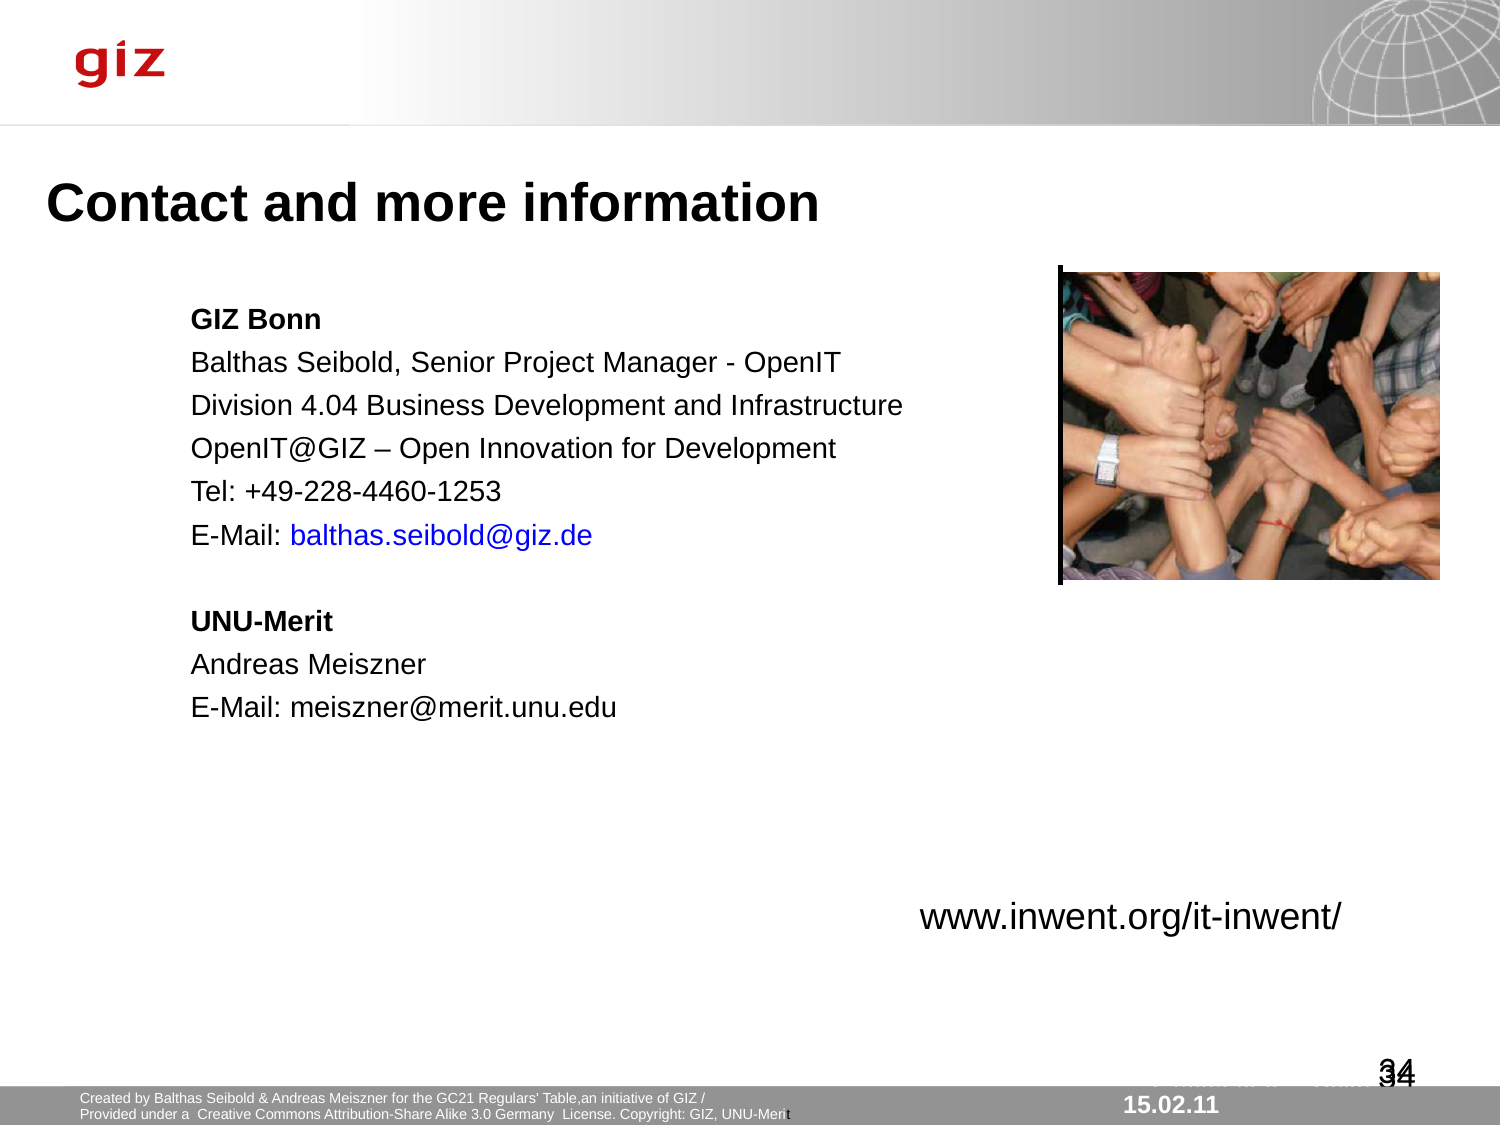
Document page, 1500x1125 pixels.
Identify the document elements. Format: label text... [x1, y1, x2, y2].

text_box GIZ Bonn Balthas Seibold, Senior Project Manager - OpenIT Division 4.04 Business Development and Infrastructure OpenIT@GIZ – Open Innovation for Development Tel: +49-228-4460-1253 E-Mail: balthas.seibold@giz.de UNU-Merit Andreas Meiszner E-Mail: meiszner@merit.unu.edu [174, 295, 1329, 1030]
text_box Contact and more information [31, 164, 1465, 267]
picture [1058, 265, 1447, 585]
text_box 15.02.11 [1108, 1083, 1321, 1125]
text_box www.inwent.org/it-inwent/ [904, 888, 1418, 945]
